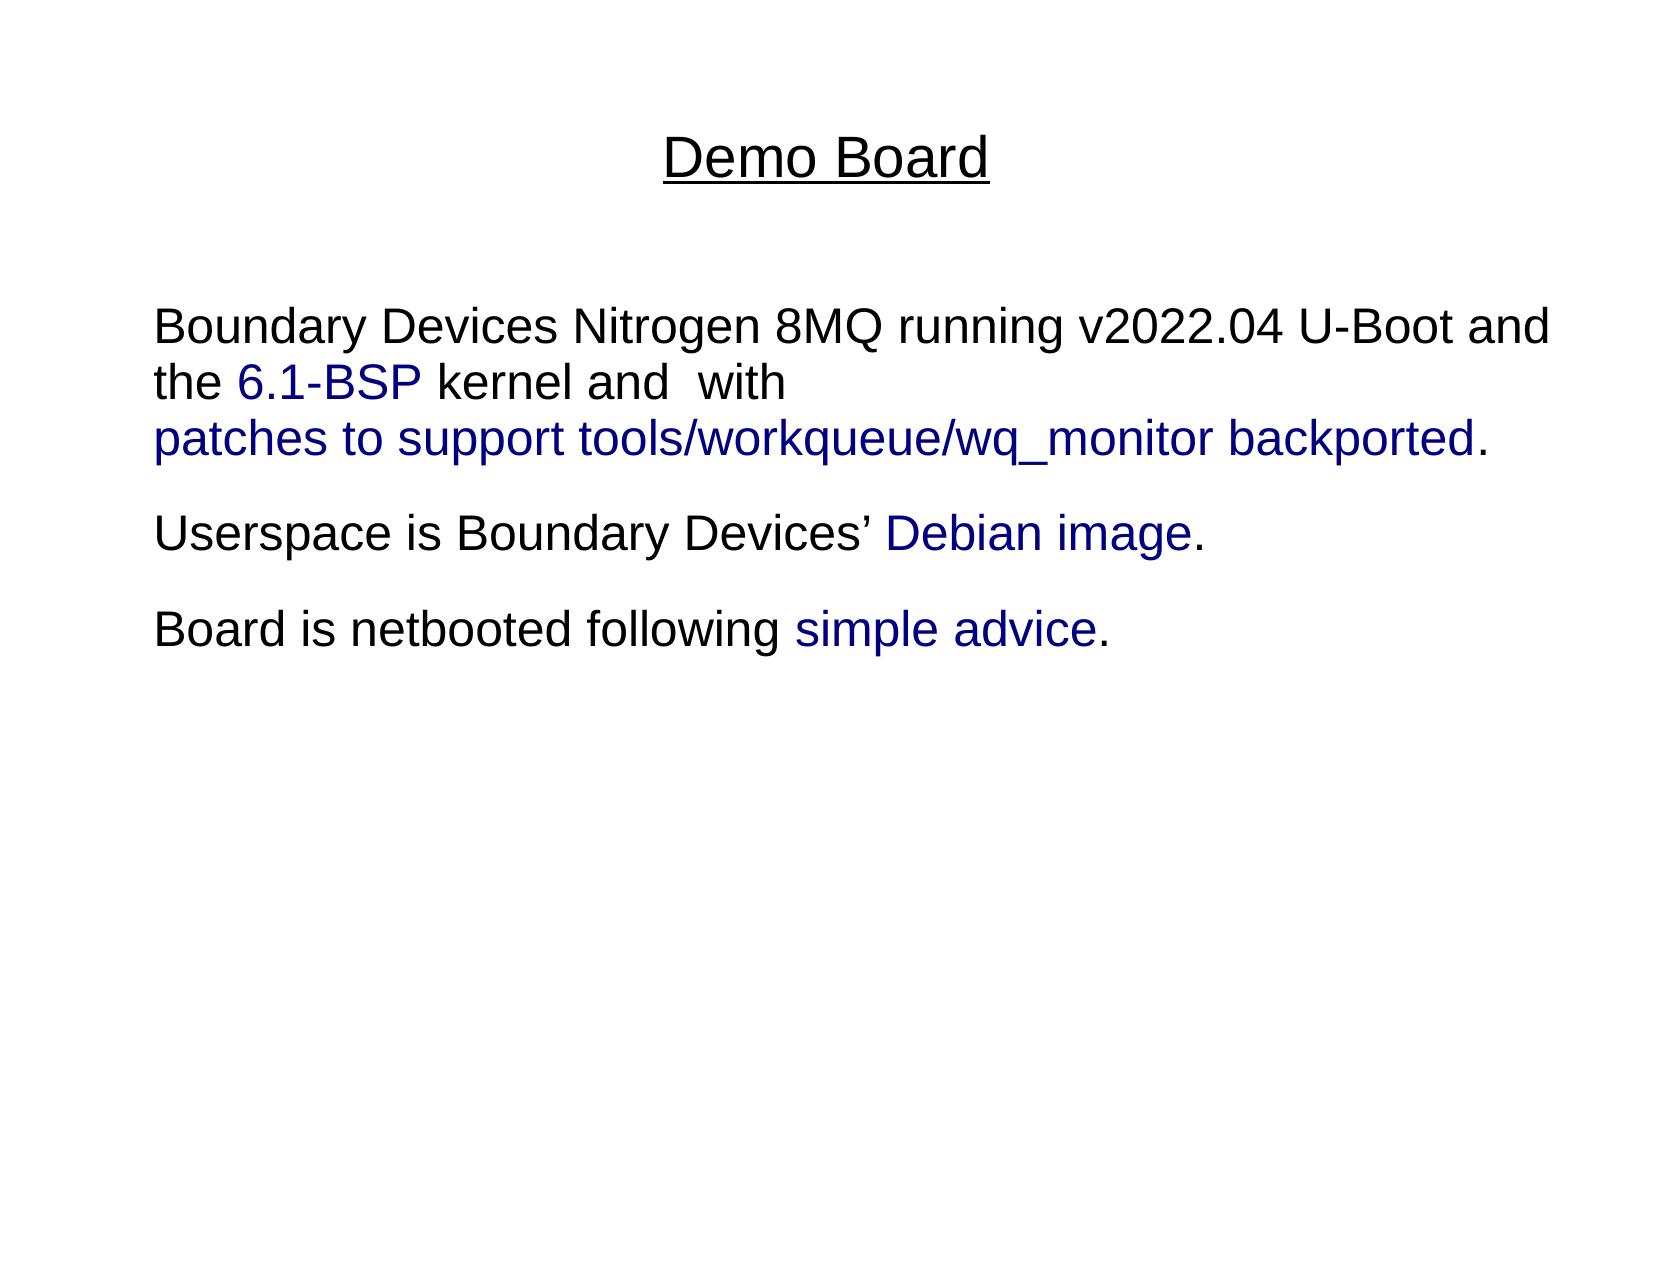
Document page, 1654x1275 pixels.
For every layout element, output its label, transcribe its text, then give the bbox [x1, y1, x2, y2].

list Boundary Devices Nitrogen 8MQ running v2022.04 U-Boot and the 6.1-BSP kernel and with patches to support tools/workqueue/wq_monitor backported. Userspace is Boundary Devices’ Debian image. Board is netbooted following simple advice. [82, 298, 1571, 1038]
title Demo Board [82, 50, 1571, 264]
